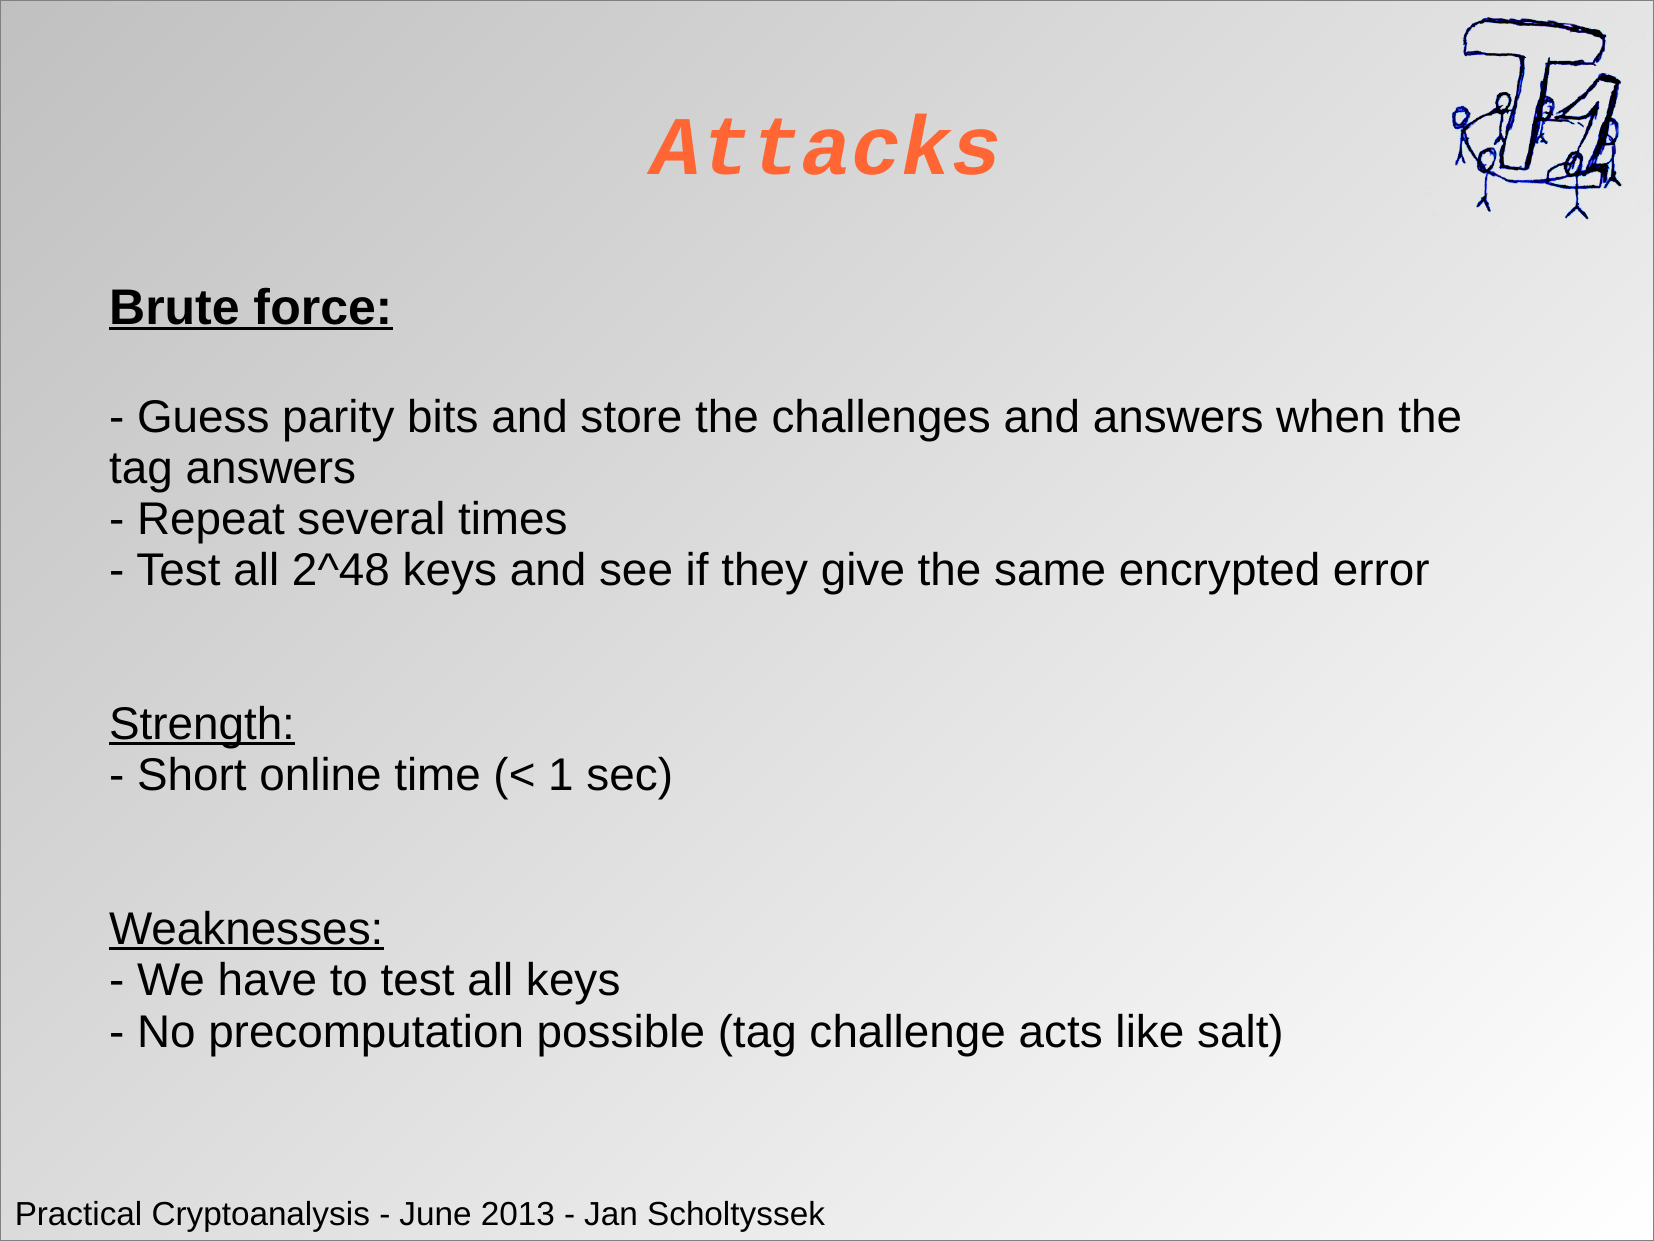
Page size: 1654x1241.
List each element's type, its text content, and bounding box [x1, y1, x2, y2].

picture [1417, 0, 1654, 231]
text_box Brute force: - Guess parity bits and store the challenges and answers when the tag answers - Repeat several times - Test all 2^48 keys and see if they give the same encrypted error Strength: - Short online time (< 1 sec) Weaknesses: - We have to test all keys - No precomputation possible (tag challenge acts like salt) [94, 271, 1536, 1065]
text_box [0, 0, 1654, 1241]
text_box Practical Cryptoanalysis - June 2013 - Jan Scholtyssek [0, 1188, 842, 1241]
title Attacks [82, 49, 1571, 257]
